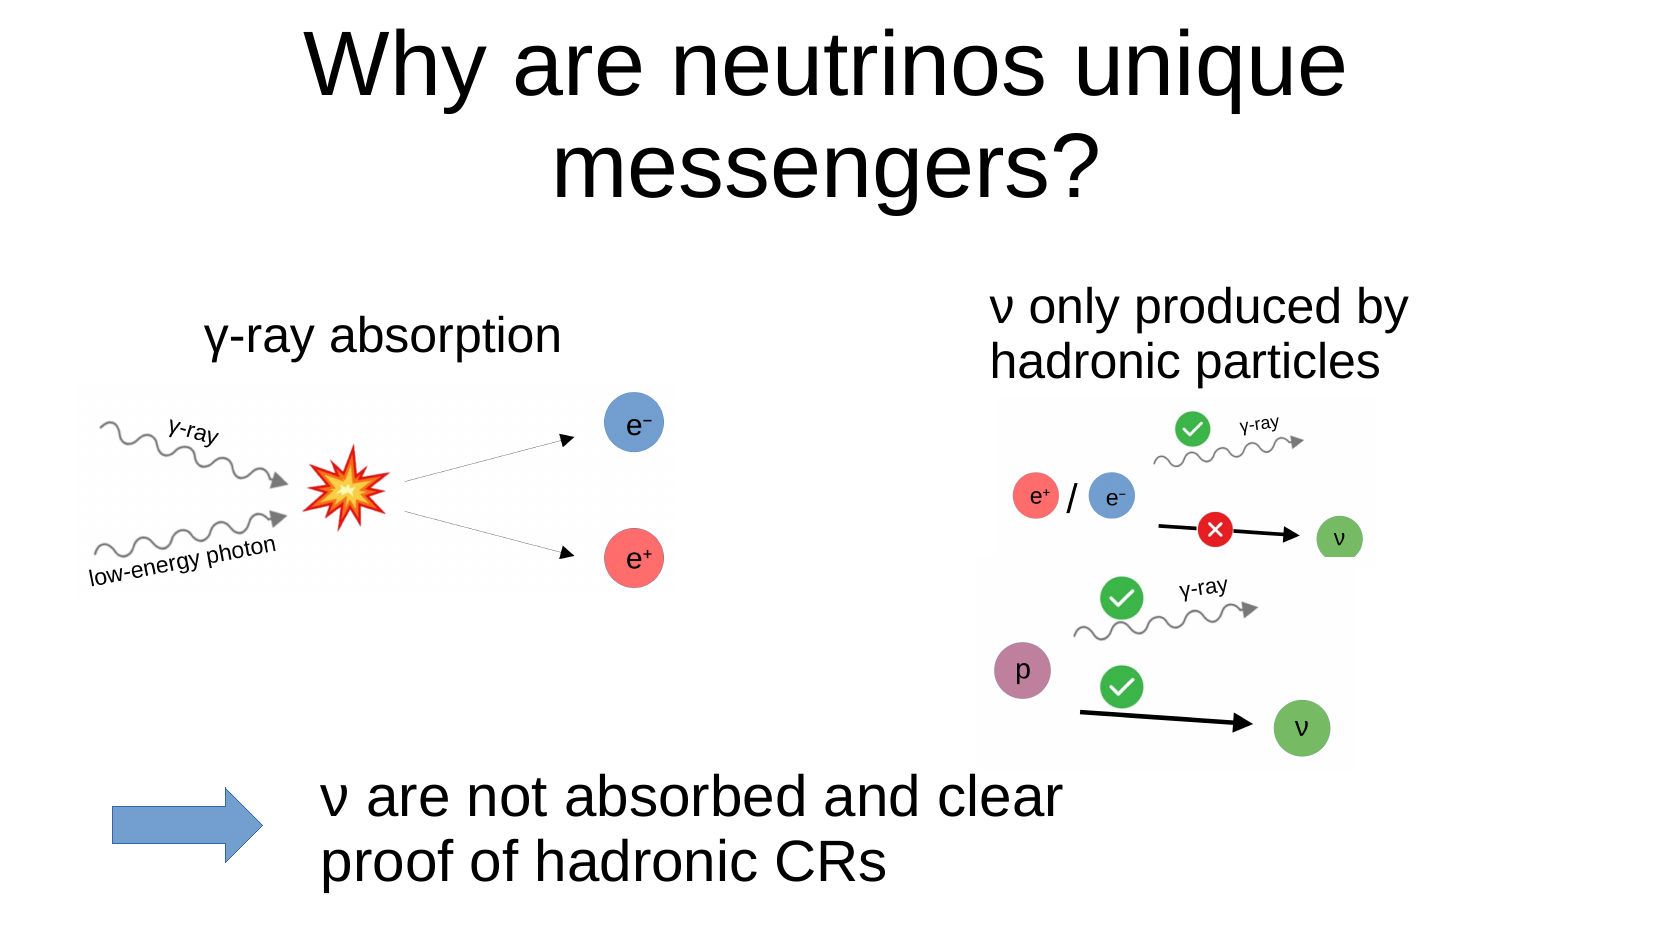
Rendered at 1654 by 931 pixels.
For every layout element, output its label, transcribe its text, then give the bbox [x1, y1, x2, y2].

text_box [112, 787, 263, 863]
picture [977, 453, 1376, 771]
text_box γ-ray absorption [189, 300, 602, 371]
picture [75, 384, 676, 601]
title Why are neutrinos unique messengers? [82, 12, 1571, 218]
text_box ν only produced by hadronic particles [974, 270, 1586, 453]
text_box ν are not absorbed and clear proof of hadronic CRs [305, 755, 1169, 931]
